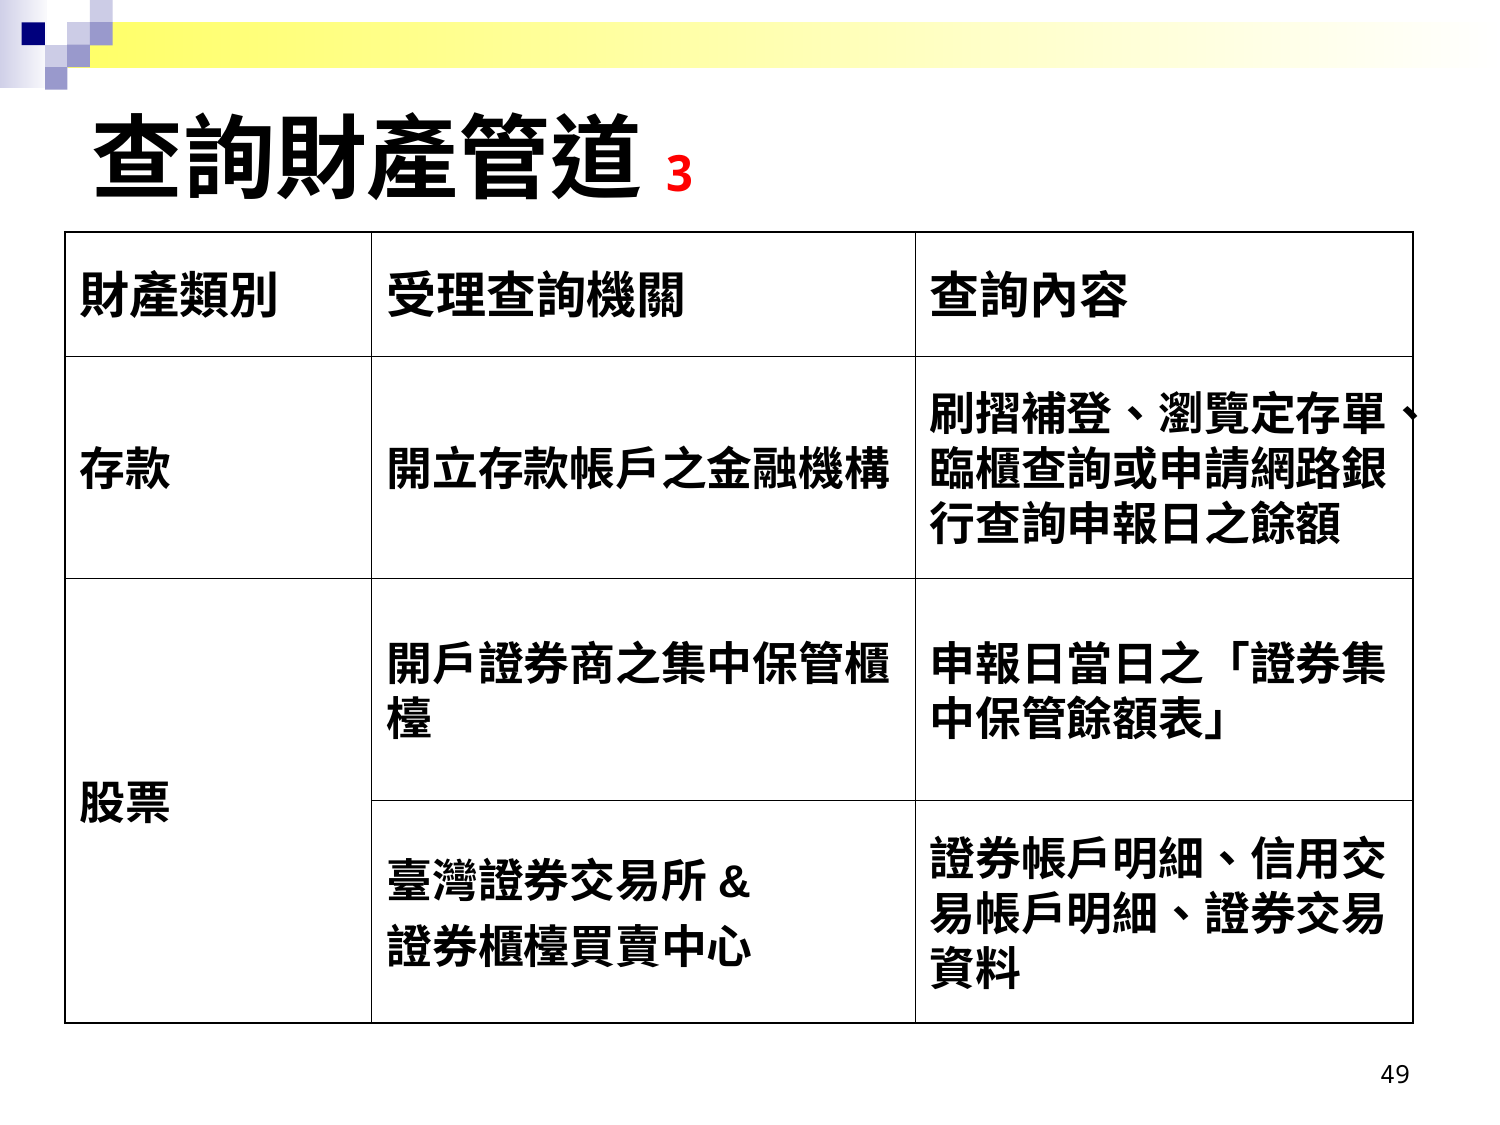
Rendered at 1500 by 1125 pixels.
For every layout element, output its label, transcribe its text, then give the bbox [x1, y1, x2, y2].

table_cell 股票 [66, 579, 371, 1022]
table_cell 刷摺補登、瀏覽定存單、臨櫃查詢或申請網路銀行查詢申報日之餘額 [916, 357, 1412, 578]
table_cell 申報日當日之「證券集中保管餘額表」 [916, 579, 1412, 800]
table_cell 臺灣證券交易所& 證券櫃檯買賣中心 [372, 801, 915, 1022]
table_header 受理查詢機關 [372, 233, 915, 356]
title 查詢財產管道3 [76, 42, 1427, 268]
text_box <編號> [1074, 1025, 1426, 1101]
table_cell 證券帳戶明細、信用交易帳戶明細、證券交易資料 [916, 801, 1412, 1022]
table_header 查詢內容 [916, 233, 1412, 356]
table_cell 存款 [66, 357, 371, 578]
table_cell 楊小琳 [291, 22, 295, 42]
table_header 財產類別 [66, 233, 371, 356]
table_cell 開戶證券商之集中保管櫃檯 [372, 579, 915, 800]
table_cell 開立存款帳戶之金融機構 [372, 357, 915, 578]
text_box <編號> [431, 22, 436, 42]
